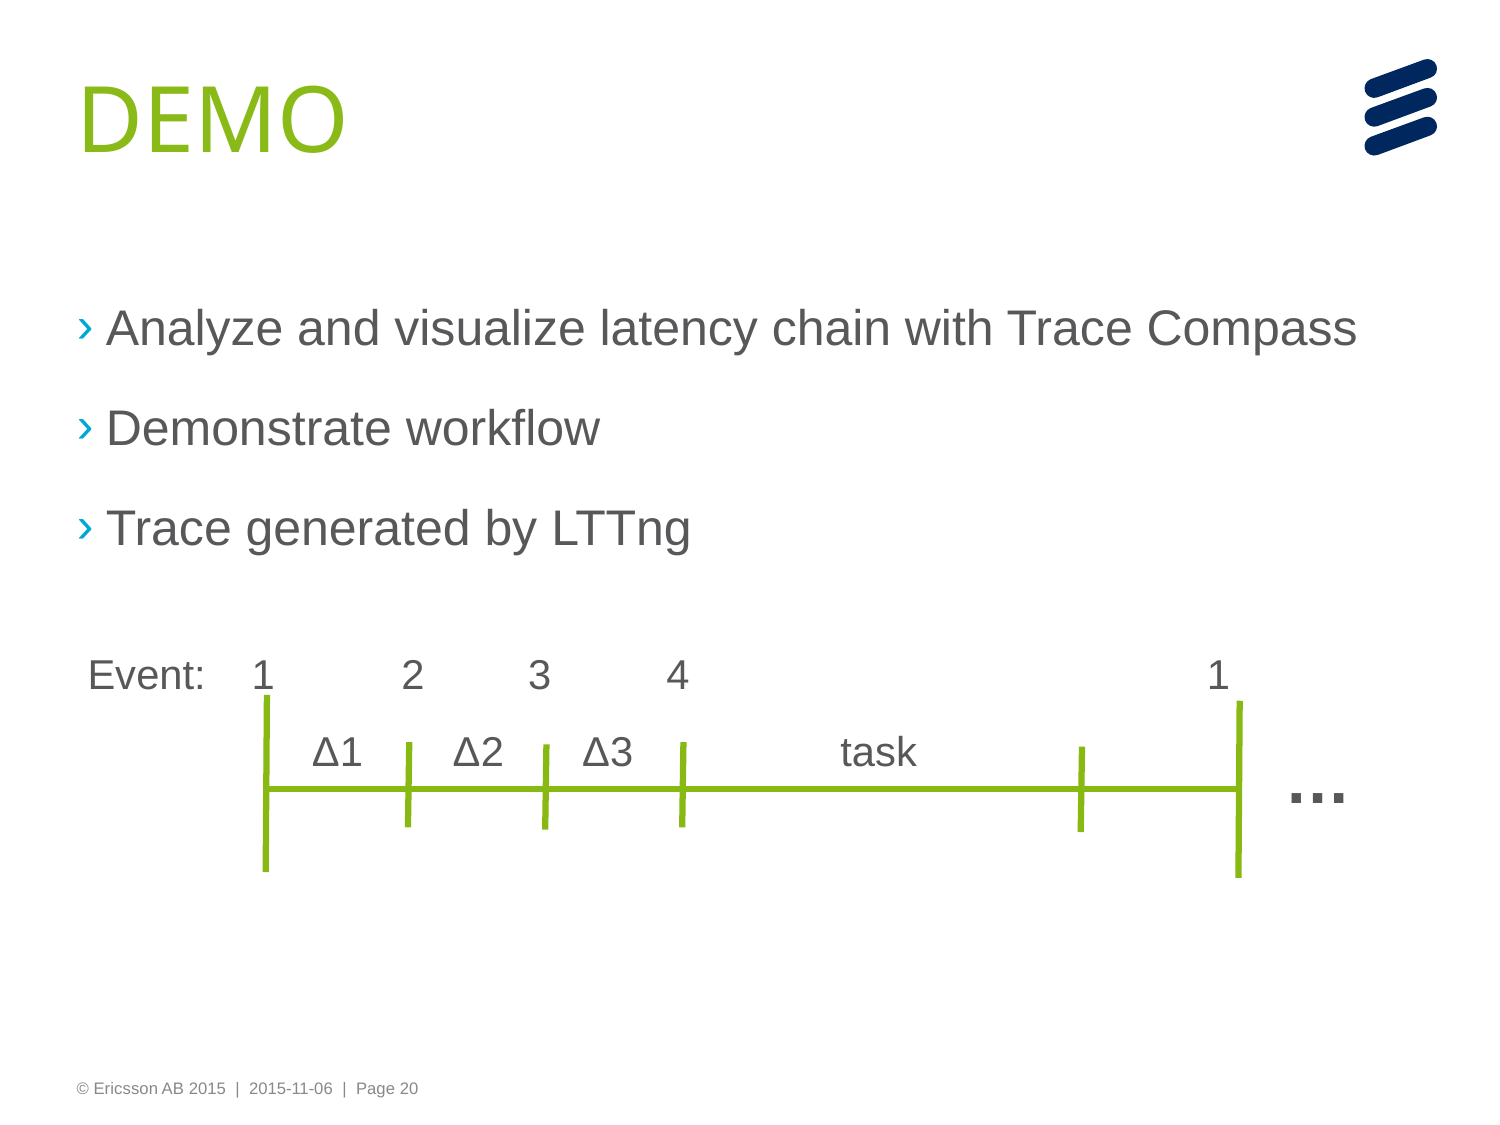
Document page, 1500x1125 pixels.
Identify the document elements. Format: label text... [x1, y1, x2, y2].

text_box Δ1 Δ2 Δ3 task [90, 716, 1390, 782]
text_box … [1269, 729, 1341, 825]
title DEMO [64, 39, 1294, 218]
text_box Event: 1 2 3 4 1 [72, 640, 1302, 706]
list Analyze and visualize latency chain with Trace Compass Demonstrate workflow Trace generated by LTTng [65, 295, 1436, 928]
